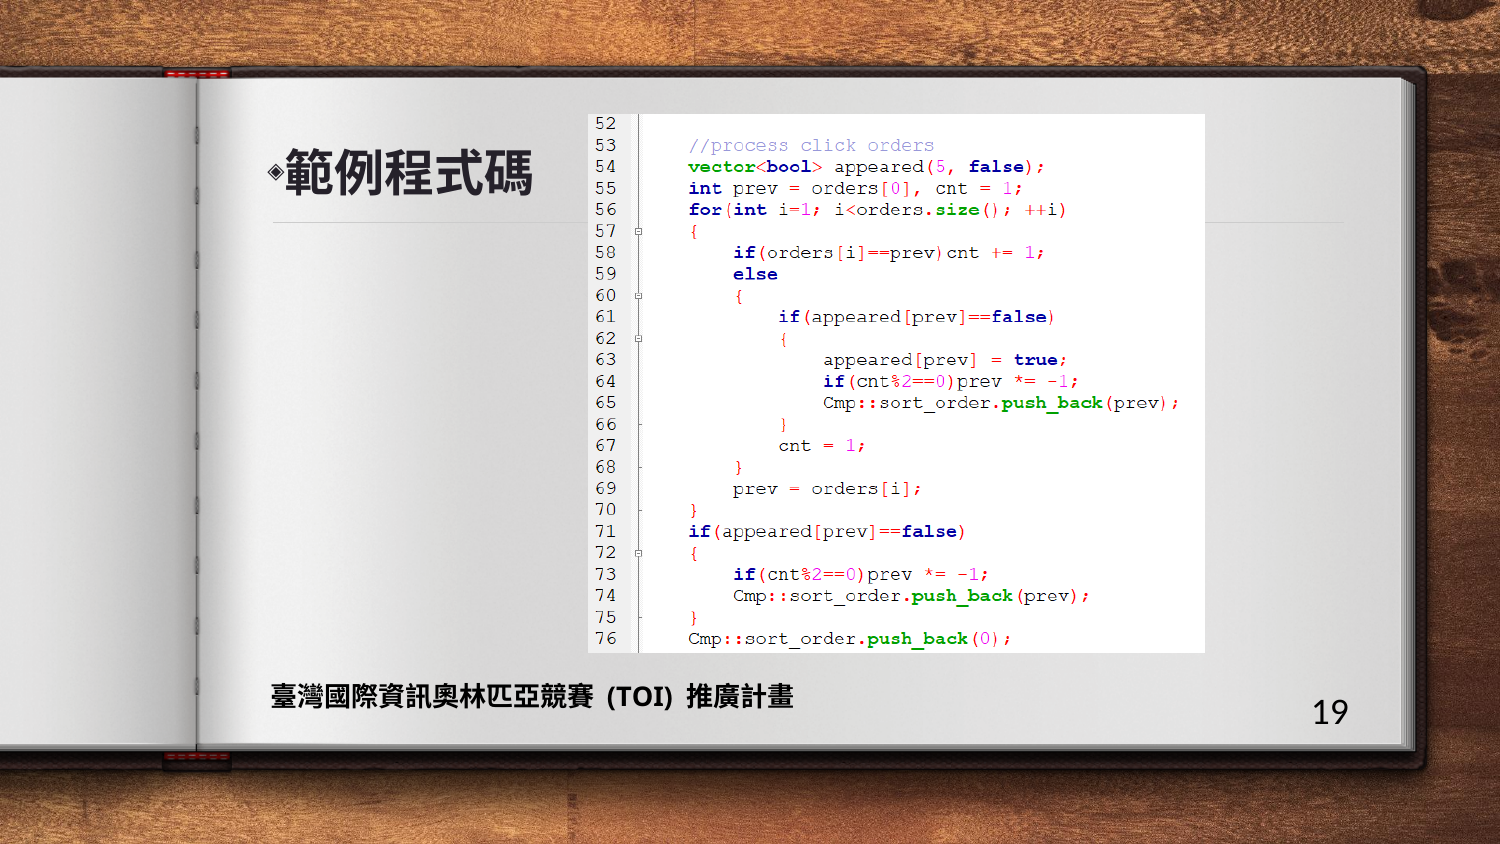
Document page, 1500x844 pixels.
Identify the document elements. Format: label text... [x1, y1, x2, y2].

text_box [1295, 672, 1386, 737]
list 範例程式碼 [252, 126, 588, 226]
picture [588, 114, 1205, 653]
